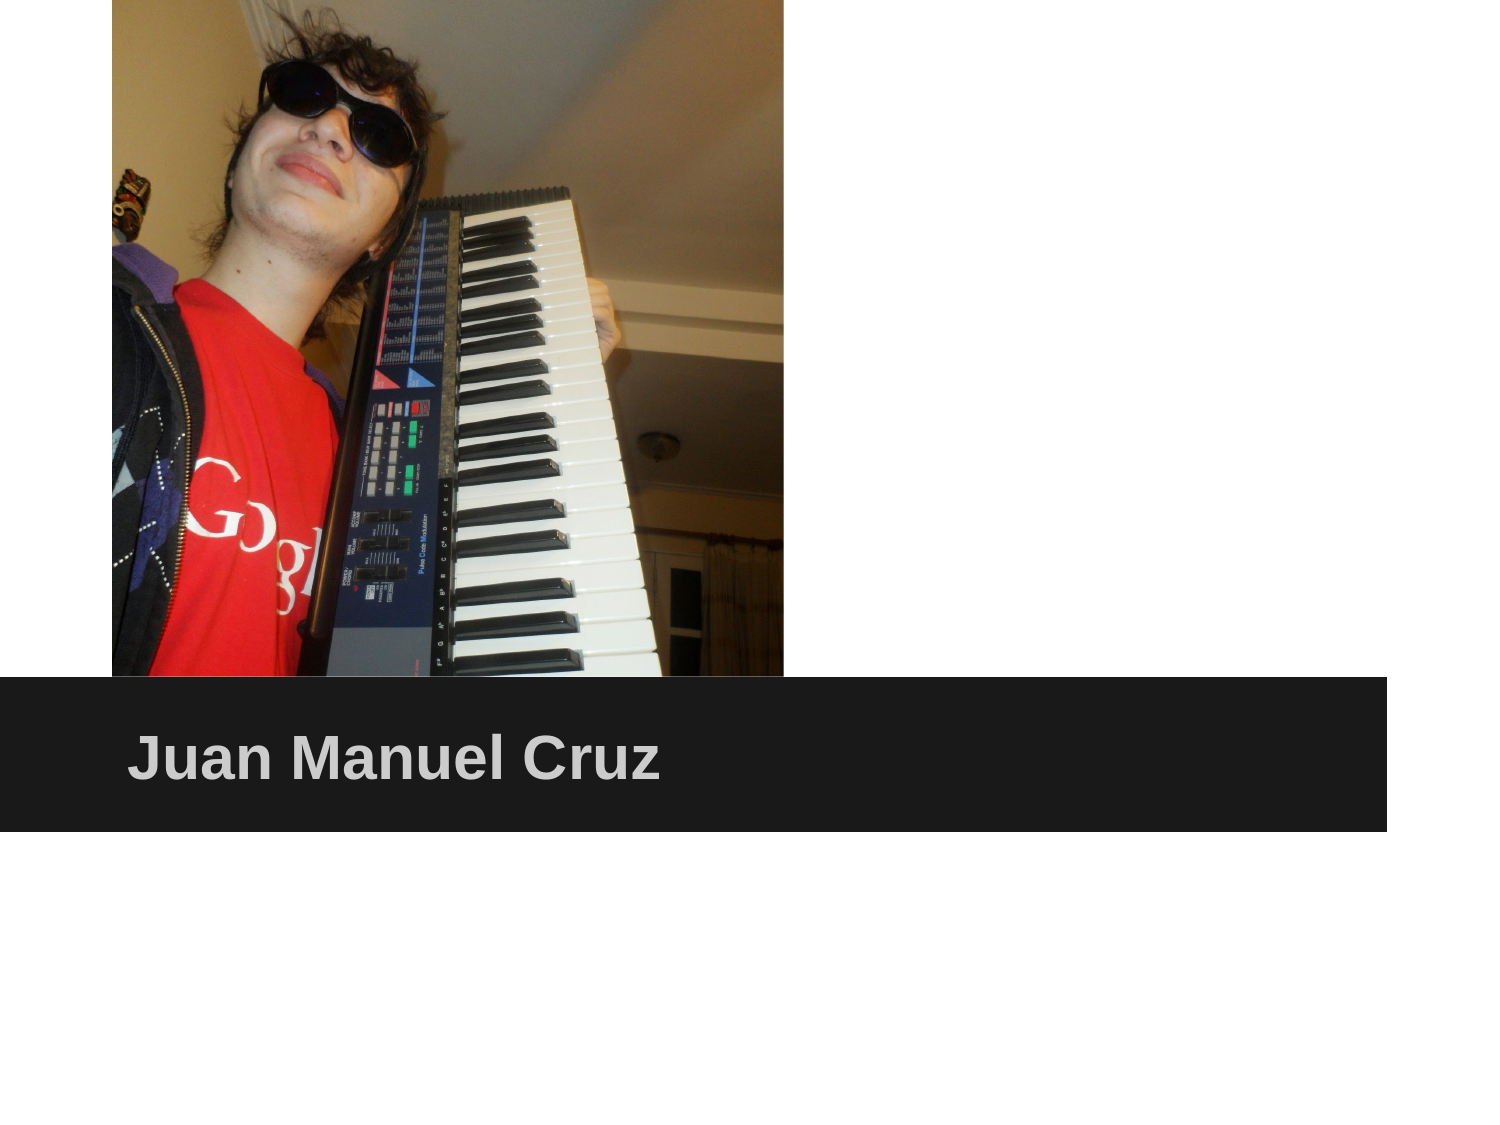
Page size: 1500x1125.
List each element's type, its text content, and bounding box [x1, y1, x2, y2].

subtitle Juan Manuel Cruz [112, 676, 1388, 833]
picture [112, 0, 784, 677]
